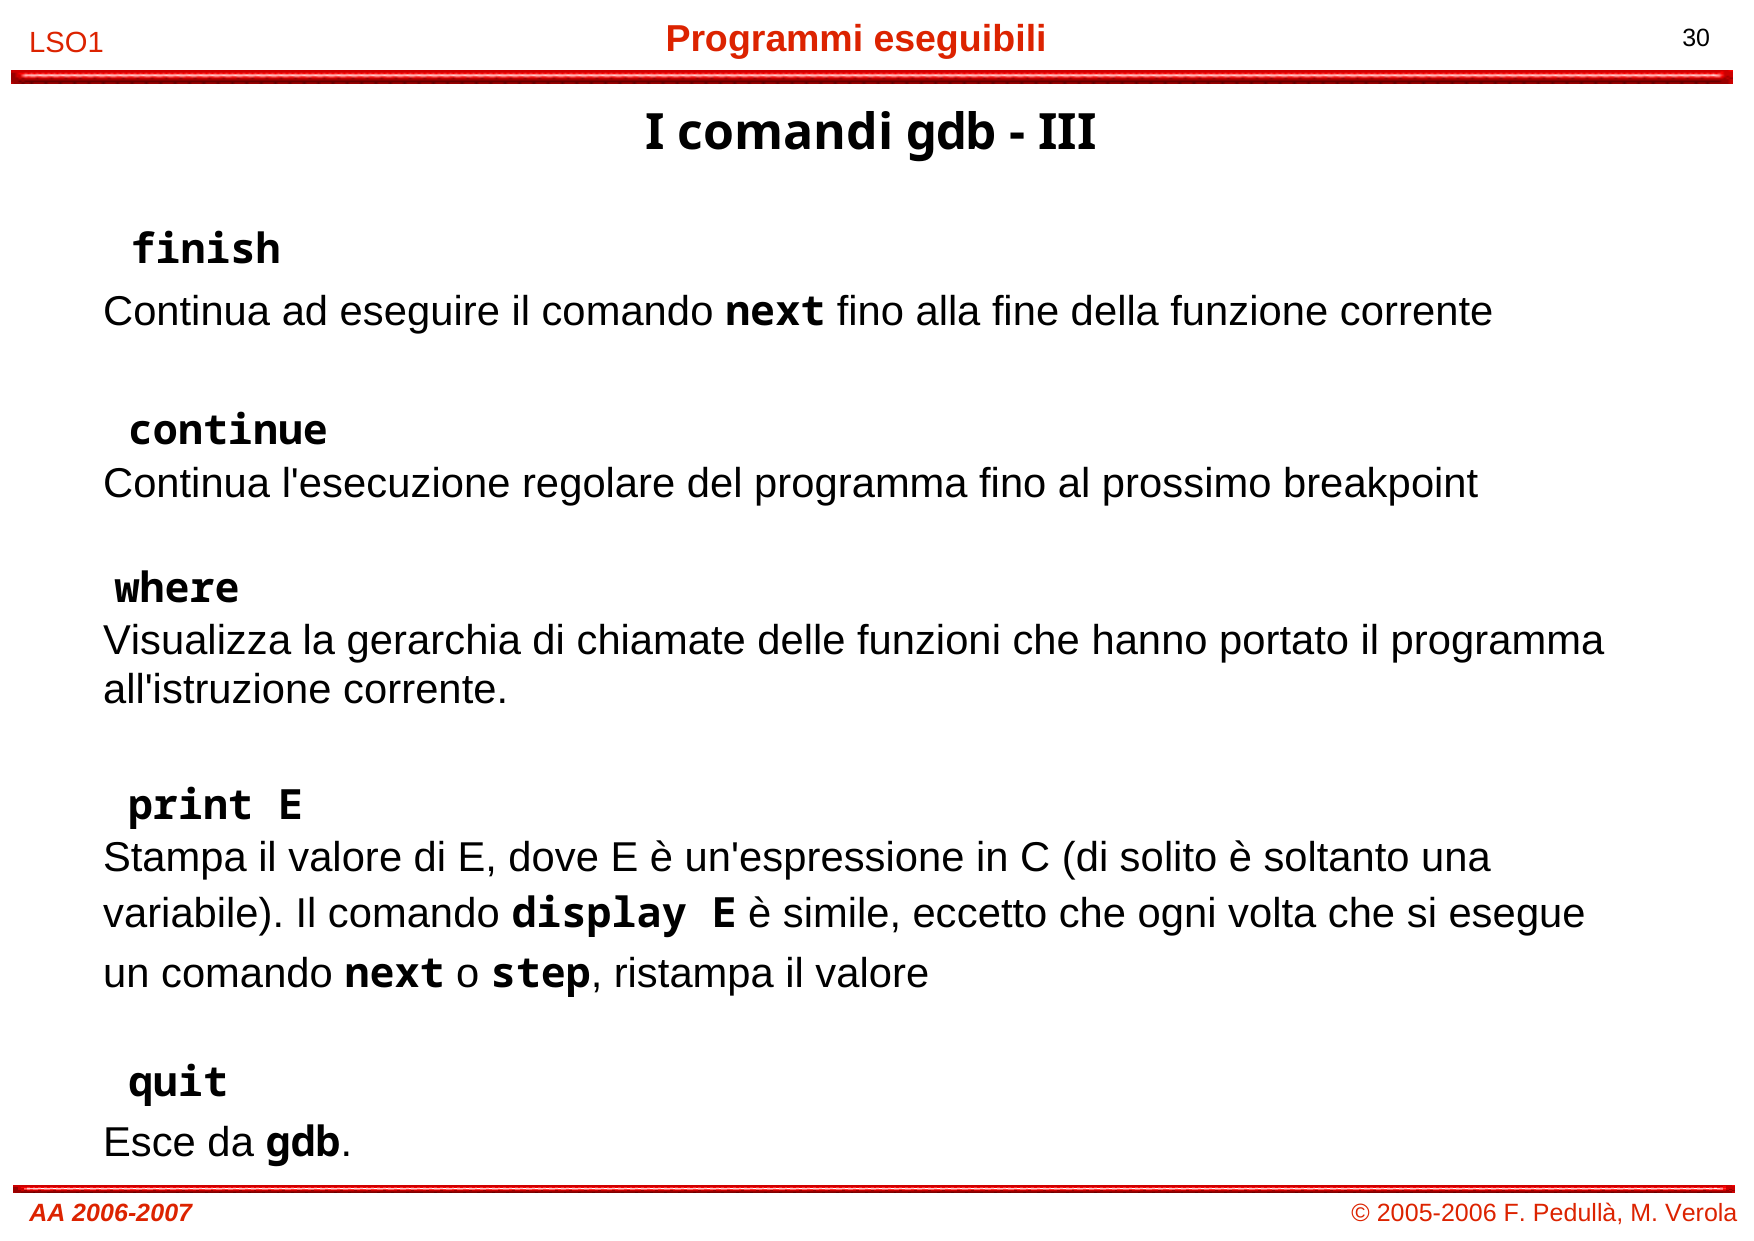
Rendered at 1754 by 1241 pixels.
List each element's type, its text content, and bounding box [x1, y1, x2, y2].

picture [11, 70, 1733, 84]
picture [13, 1185, 1735, 1193]
text_box finish Continua ad eseguire il comando next fino alla fine della funzione corrente continue Continua l'esecuzione regolare del programma fino al prossimo breakpoint where Visualizza la gerarchia di chiamate delle funzioni che hanno portato il programma all'istruzione corrente. print E Stampa il valore di E, dove E è un'espressione in C (di solito è soltanto una variabile). Il comando display E è simile, eccetto che ogni volta che si esegue un comando next o step, ristampa il valore quit Esce da gdb. [103, 211, 1636, 1117]
title I comandi gdb - III [383, 84, 1359, 180]
